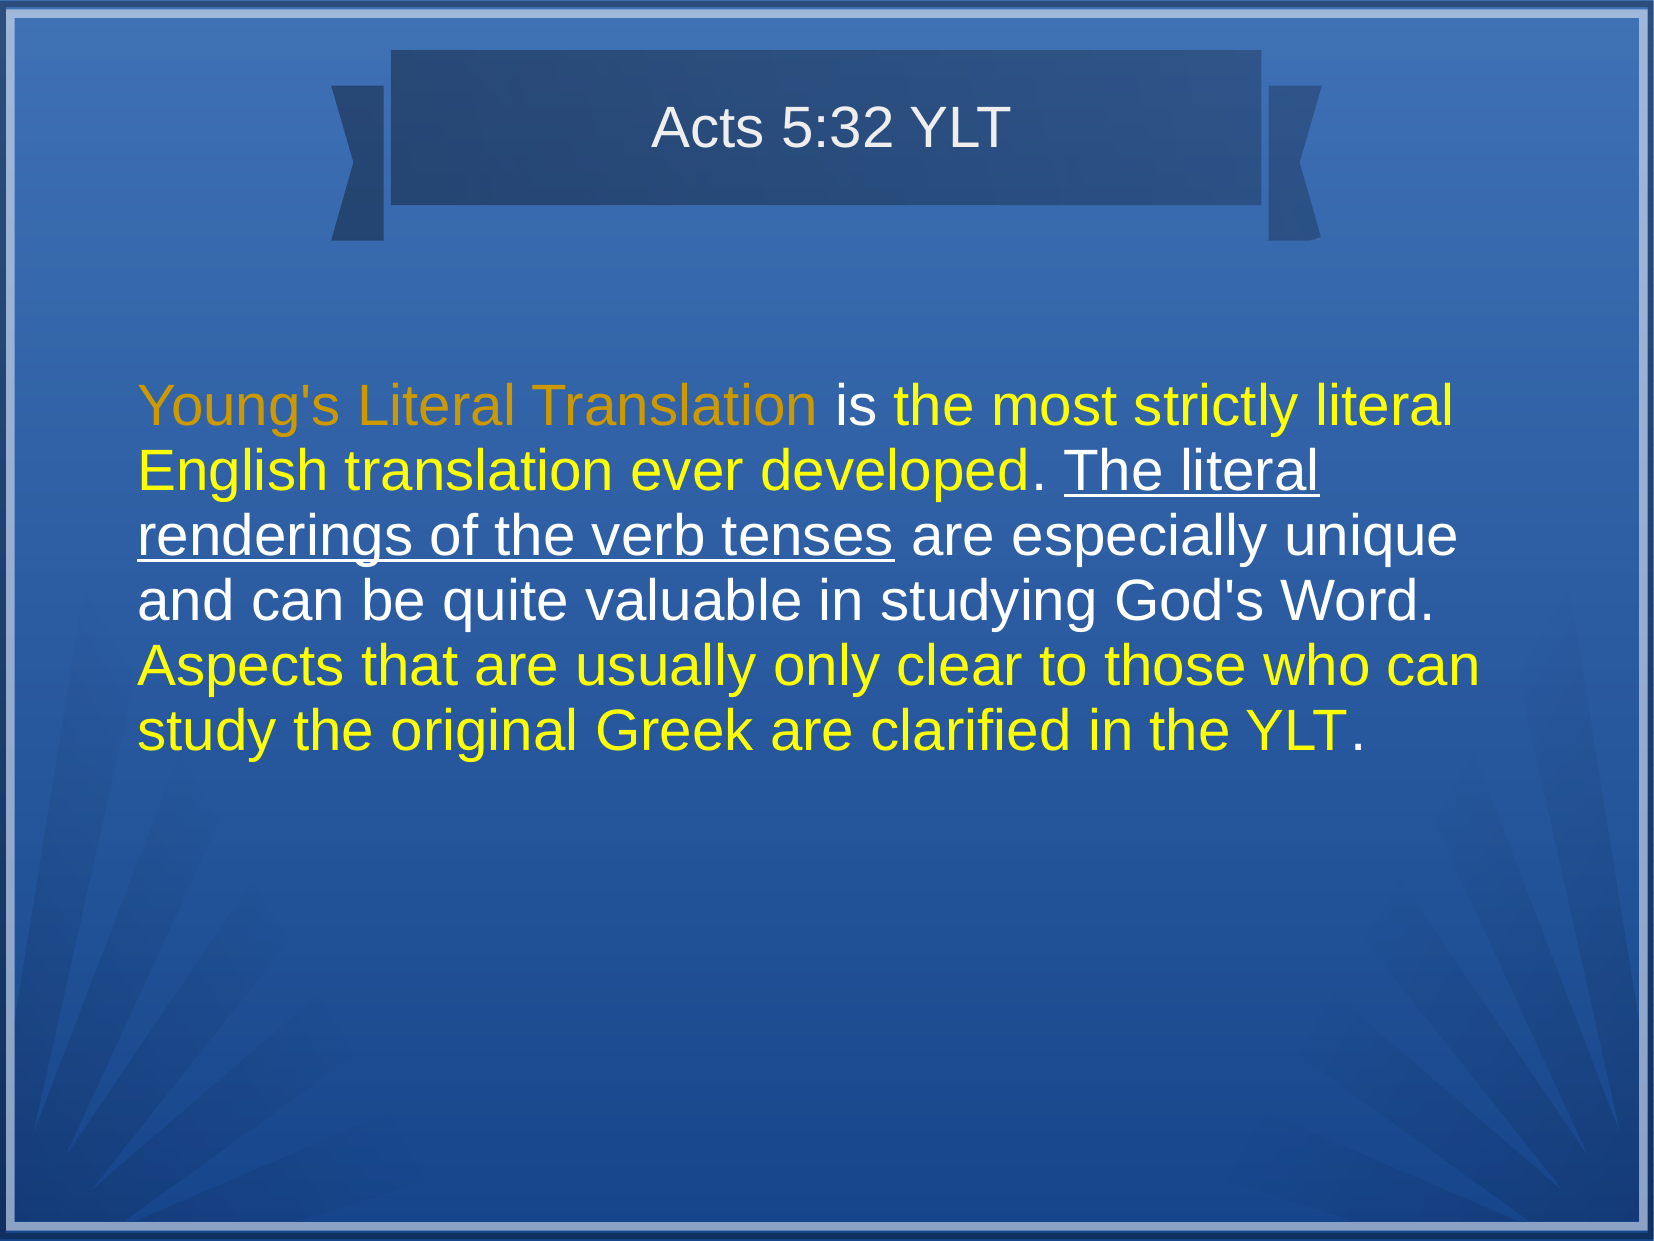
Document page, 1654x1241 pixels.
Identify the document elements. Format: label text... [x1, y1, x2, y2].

text_box Young's Literal Translation is the most strictly literal English translation ever developed. The literal renderings of the verb tenses are especially unique and can be quite valuable in studying God's Word. Aspects that are usually only clear to those who can study the original Greek are clarified in the YLT. [122, 285, 1560, 1241]
text_box Acts 5:32 YLT [576, 73, 1087, 182]
